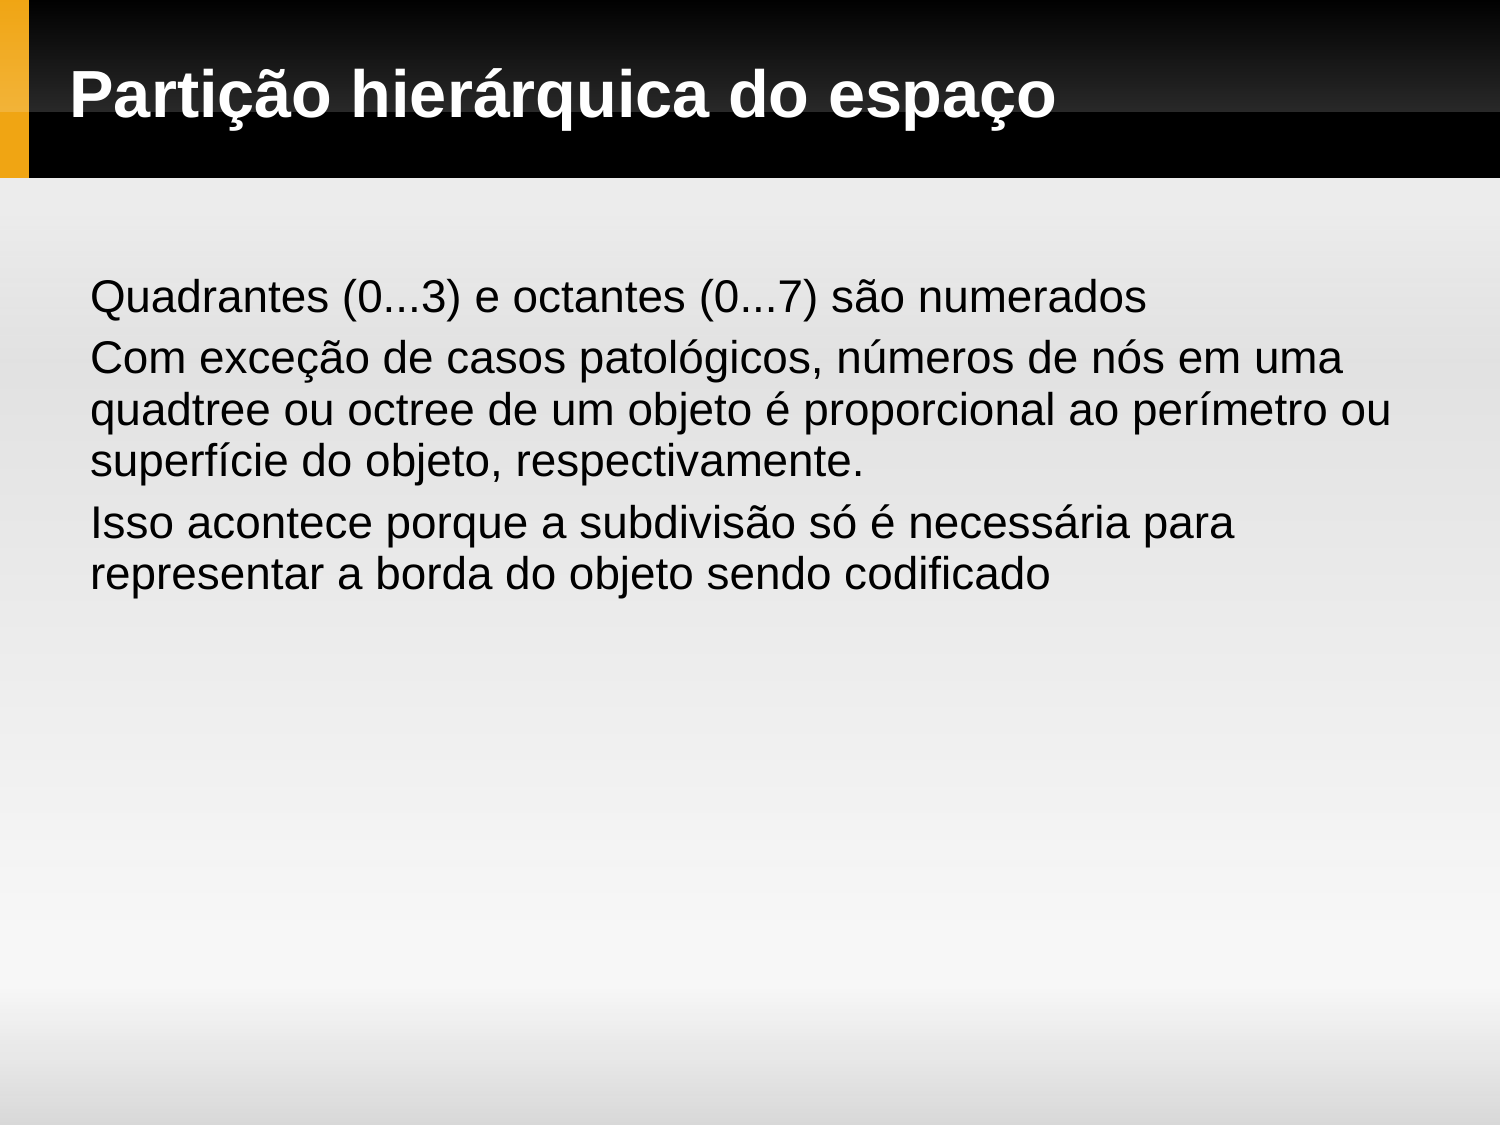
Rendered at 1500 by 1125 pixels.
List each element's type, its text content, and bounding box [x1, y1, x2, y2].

picture [0, 0, 1500, 1125]
title Partição hierárquica do espaço [69, 0, 1420, 188]
list Quadrantes (0...3) e octantes (0...7) são numerados Com exceção de casos patológicos, números de nós em uma quadtree ou octree de um objeto é proporcional ao perímetro ou superfície do objeto, respectivamente. Isso acontece porque a subdivisão só é necessária para representar a borda do objeto sendo codificado [75, 263, 1425, 1021]
